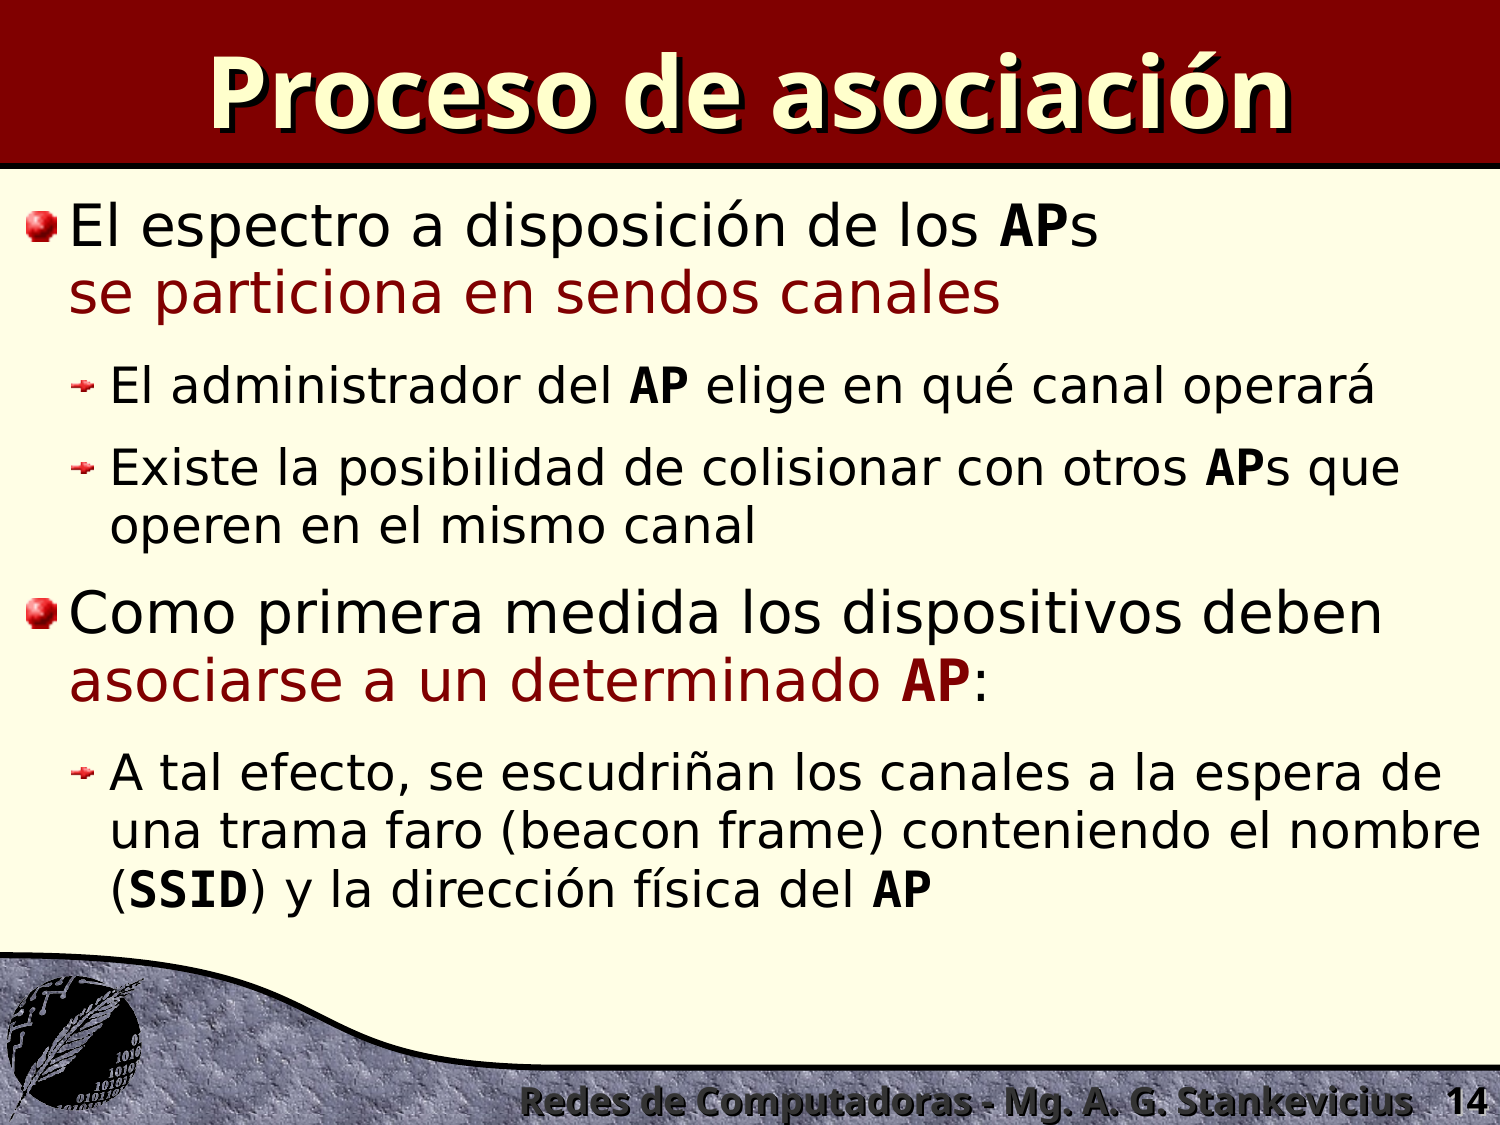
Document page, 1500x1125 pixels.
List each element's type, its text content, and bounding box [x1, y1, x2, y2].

picture [1047, 1100, 1054, 1110]
title Proceso de asociación [15, 5, 1485, 160]
picture [790, 1100, 795, 1110]
list El espectro a disposición de los APs se particiona en sendos canales El administrador del AP elige en qué canal operará Existe la posibilidad de colisionar con otros APs que operen en el mismo canal Como primera medida los dispositivos deben asociarse a un determinado AP: A tal efecto, se escudriñan los canales a la espera de una trama faro (beacon frame) conteniendo el nombre (SSID) y la dirección física del AP [11, 192, 1486, 922]
picture [0, 959, 1500, 1125]
